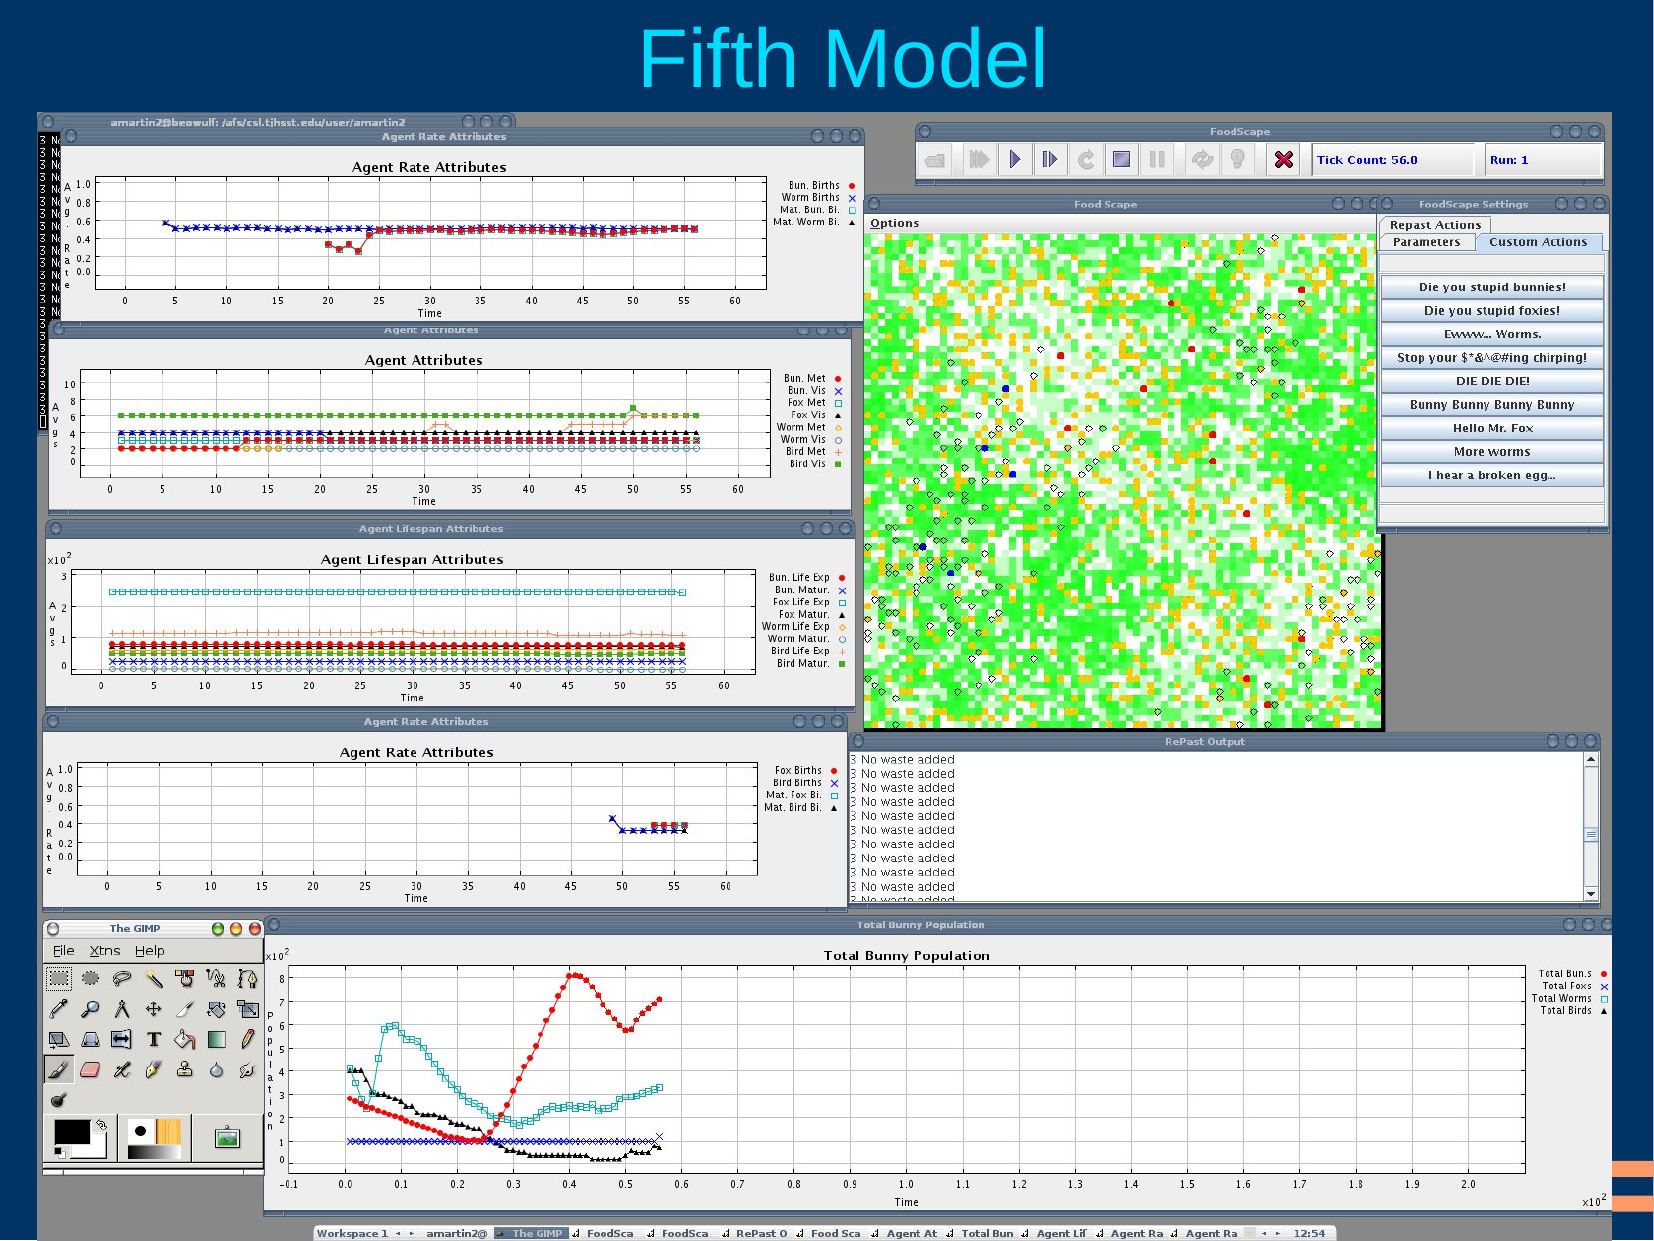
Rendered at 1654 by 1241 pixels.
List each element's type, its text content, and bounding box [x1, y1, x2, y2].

text_box Fifth Model [450, 4, 1238, 112]
picture [37, 112, 1612, 1241]
text_box [1237, 300, 1313, 371]
